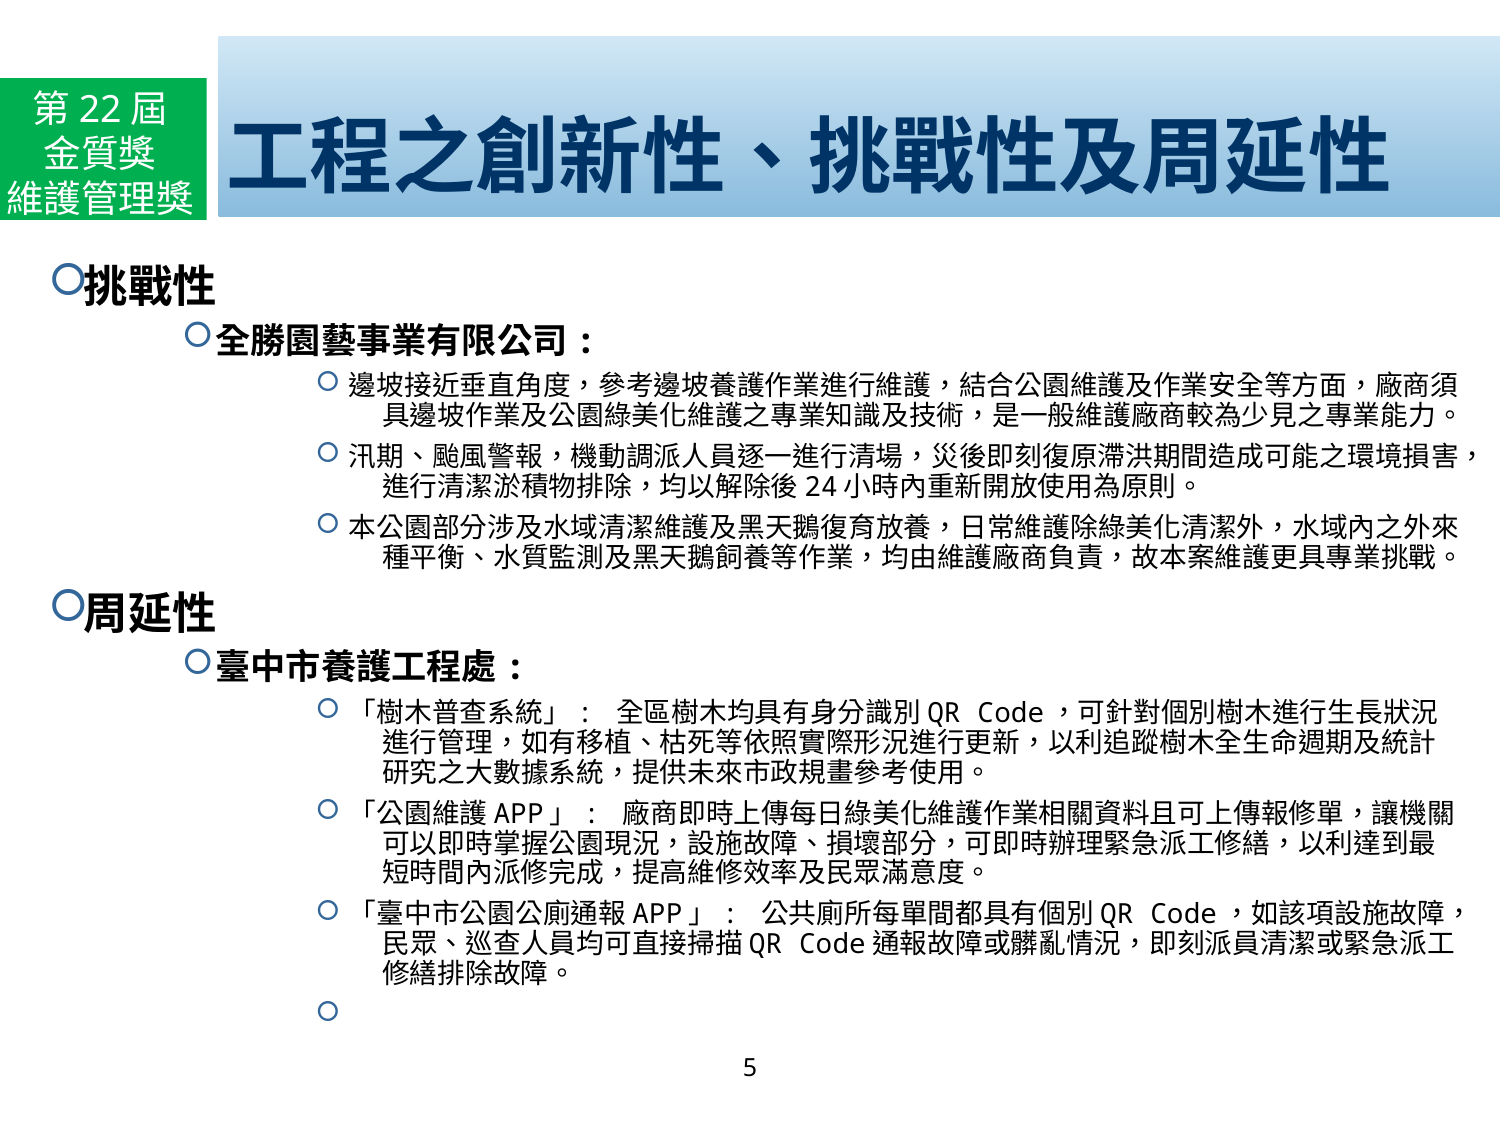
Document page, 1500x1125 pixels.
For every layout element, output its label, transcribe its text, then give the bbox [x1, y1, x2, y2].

title 工程之創新性、挑戰性及周延性 [218, 30, 1424, 219]
list 挑戰性 全勝園藝事業有限公司: 邊坡接近垂直角度，參考邊坡養護作業進行維護，結合公園維護及作業安全等方面，廠商須具邊坡作業及公園綠美化維護之專業知識及技術，是一般維護廠商較為少見之專業能力。 汛期、颱風警報，機動調派人員逐一進行清場，災後即刻復原滯洪期間造成可能之環境損害，進行清潔淤積物排除，均以解除後24小時內重新開放使用為原則。 本公園部分涉及水域清潔維護及黑天鵝復育放養，日常維護除綠美化清潔外，水域內之外來種平衡、水質監測及黑天鵝飼養等作業，均由維護廠商負責，故本案維護更具專業挑戰。 周延性 臺中市養護工程處: 「樹木普查系統」: 全區樹木均具有身分識別QR Code，可針對個別樹木進行生長狀況進行管理，如有移植、枯死等依照實際形況進行更新，以利追蹤樹木全生命週期及統計研究之大數據系統，提供未來市政規畫參考使用。 「公園維護APP」: 廠商即時上傳每日綠美化維護作業相關資料且可上傳報修單，讓機關可以即時掌握公園現況，設施故障、損壞部分，可即時辦理緊急派工修繕，以利達到最短時間內派修完成，提高維修效率及民眾滿意度。 「臺中市公園公廁通報APP」: 公共廁所每單間都具有個別QR Code，如該項設施故障，民眾、巡查人員均可直接掃描QR Code通報故障或髒亂情況，即刻派員清潔或緊急派工修繕排除故障。 [41, 243, 1471, 1071]
